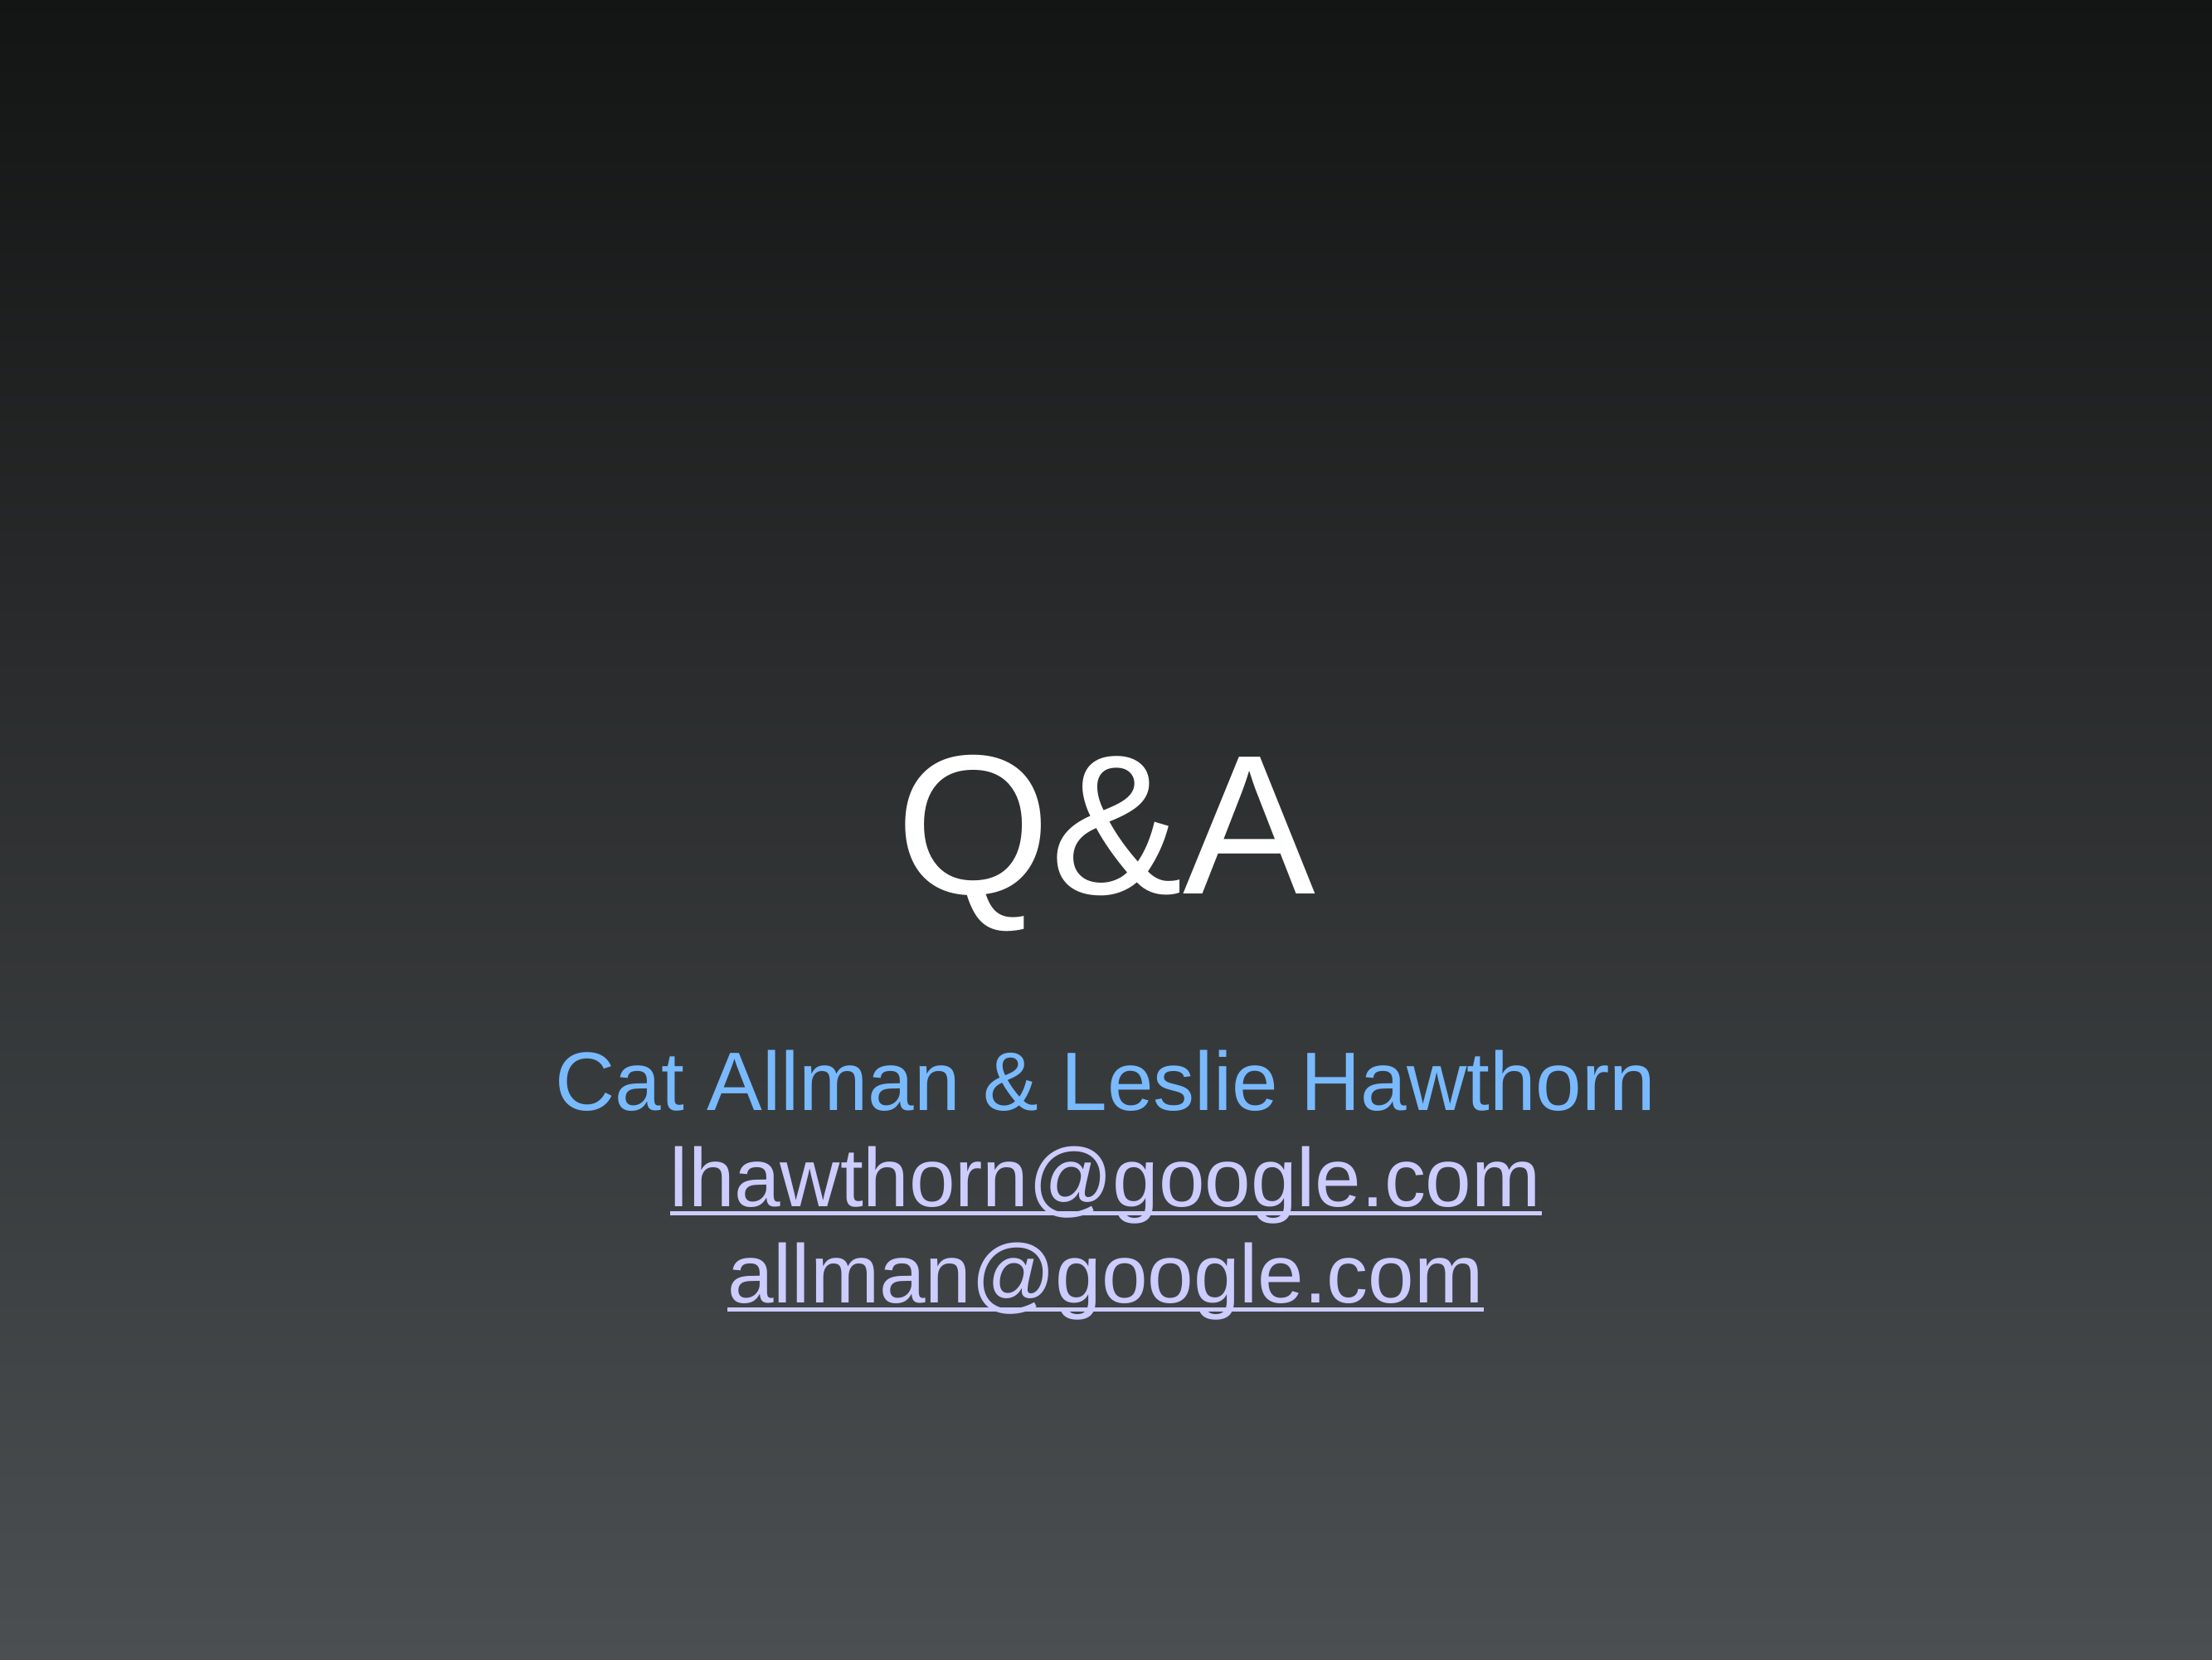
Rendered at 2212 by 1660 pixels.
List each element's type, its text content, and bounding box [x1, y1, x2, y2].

list Cat Allman & Leslie Hawthorn lhawthorn@google.com allman@google.com [152, 1028, 2060, 1394]
title Q&A [152, 648, 2060, 1010]
